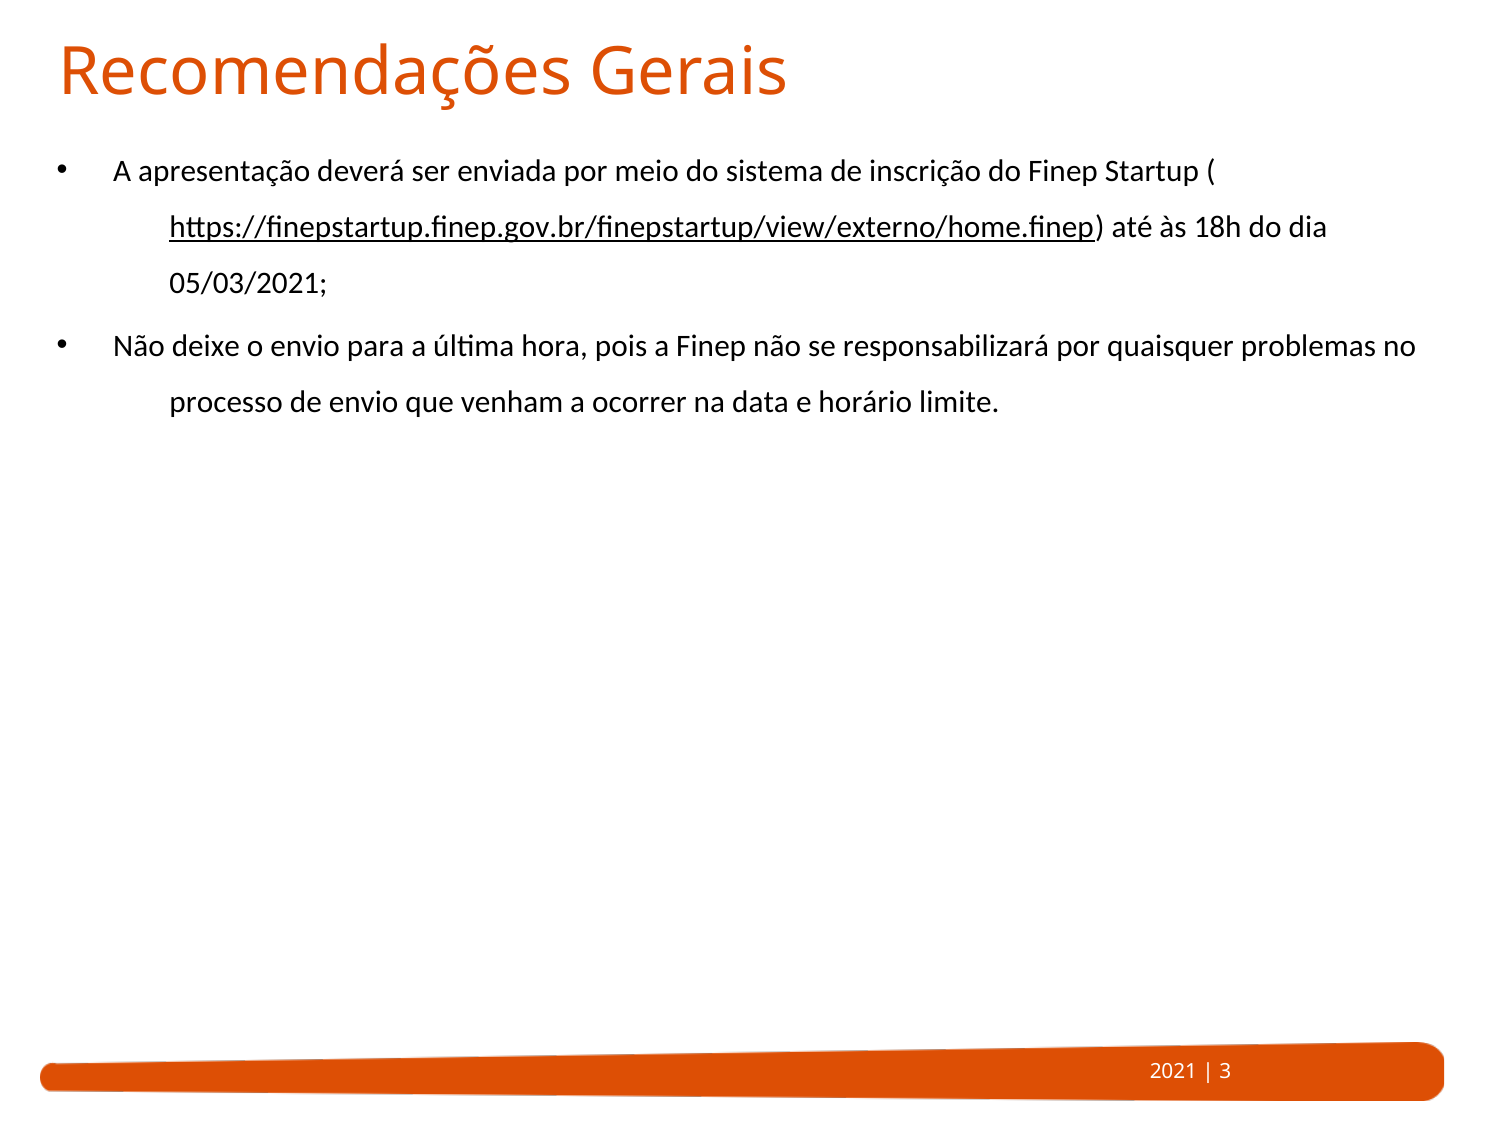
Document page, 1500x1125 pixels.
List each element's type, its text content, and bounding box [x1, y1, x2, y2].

text_box A apresentação deverá ser enviada por meio do sistema de inscrição do Finep Startup (https://finepstartup.finep.gov.br/finepstartup/view/externo/home.finep) até às 18h do dia 05/03/2021; Não deixe o envio para a última hora, pois a Finep não se responsabilizará por quaisquer problemas no processo de envio que venham a ocorrer na data e horário limite. [42, 124, 1464, 480]
text_box Recomendações Gerais [58, 2, 1440, 124]
